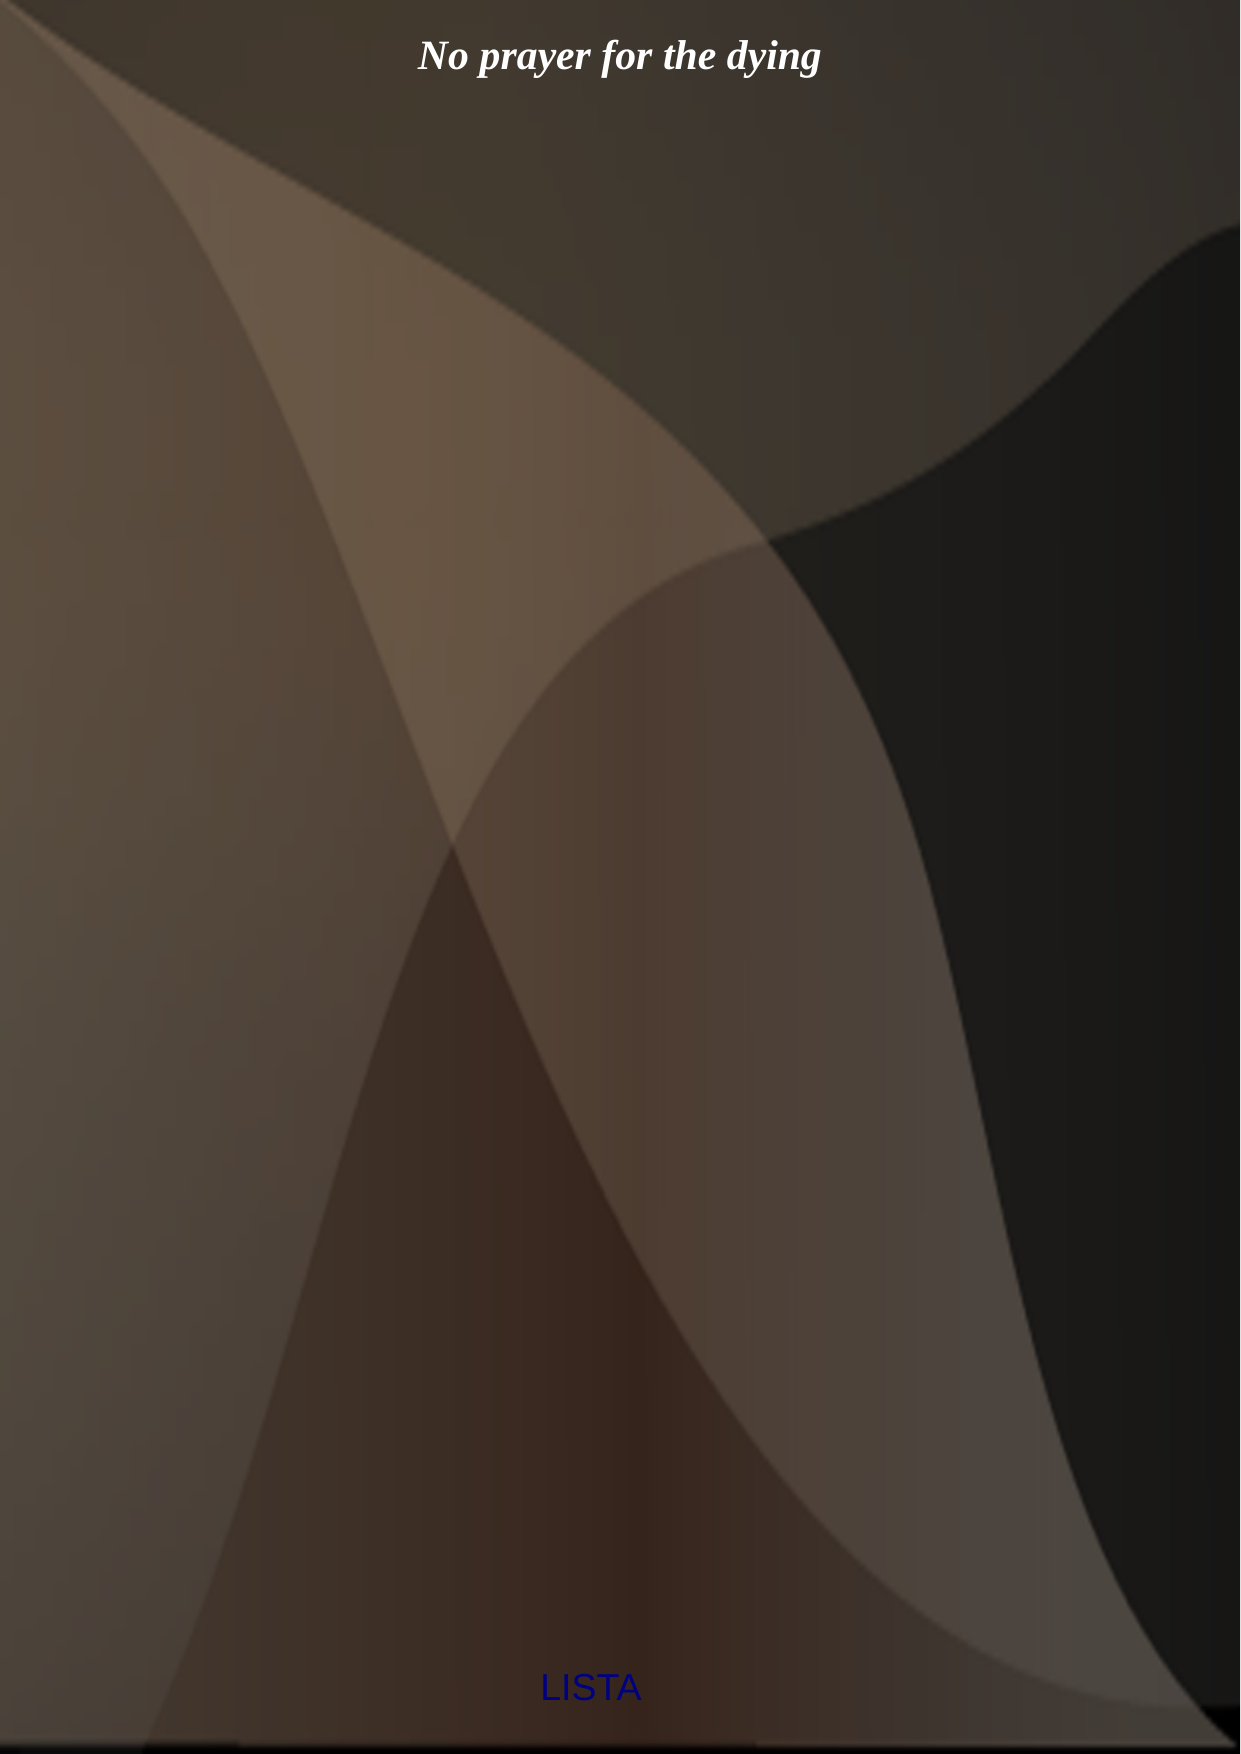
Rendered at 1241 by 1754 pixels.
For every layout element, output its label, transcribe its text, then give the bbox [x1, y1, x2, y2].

title No prayer for the dying [88, 23, 1152, 88]
picture [0, 0, 1241, 1754]
text_box LISTA [525, 1659, 657, 1717]
